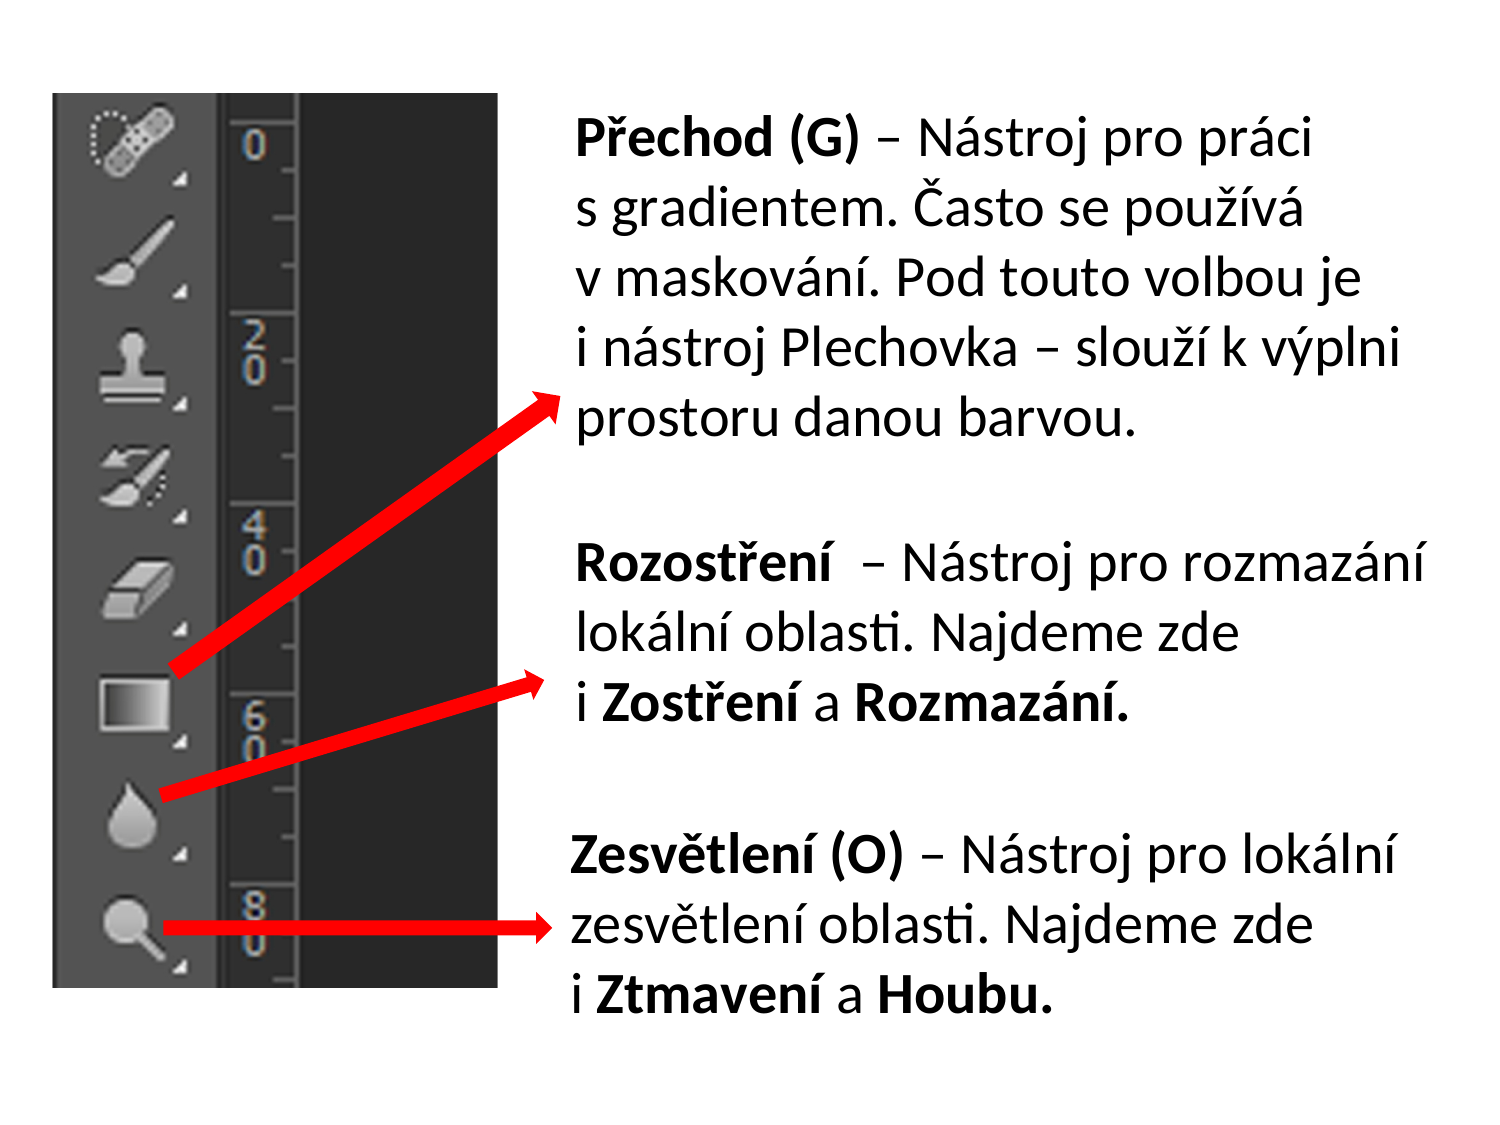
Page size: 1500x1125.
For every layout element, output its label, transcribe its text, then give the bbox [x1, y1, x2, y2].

text_box Přechod (G) – Nástroj pro práci s gradientem. Často se používá v maskování. Pod touto volbou je i nástroj Plechovka – slouží k výplni prostoru danou barvou. [560, 90, 1459, 456]
text_box Rozostření – Nástroj pro rozmazání lokální oblasti. Najdeme zde i Zostření a Rozmazání. [560, 515, 1483, 741]
text_box [165, 916, 550, 939]
text_box Zesvětlení (O) – Nástroj pro lokální zesvětlení oblasti. Najdeme zde i Ztmavení a Houbu. [555, 807, 1500, 1034]
text_box [161, 673, 542, 801]
picture [5, 93, 674, 988]
text_box [170, 394, 558, 677]
